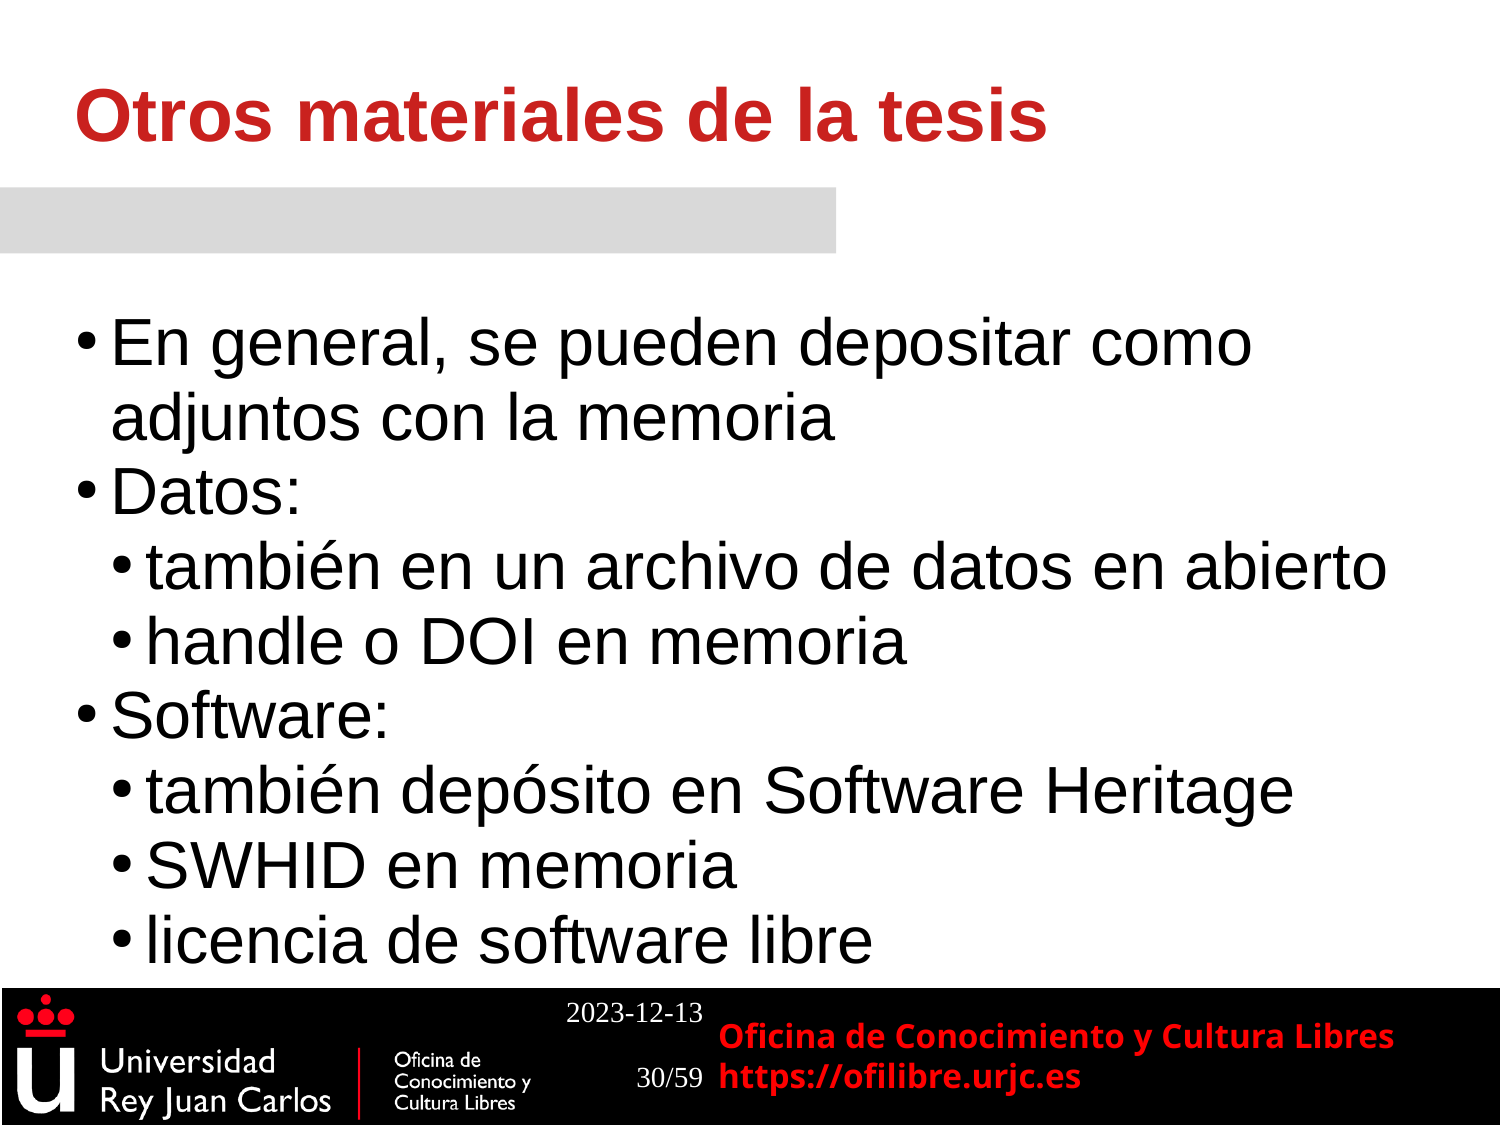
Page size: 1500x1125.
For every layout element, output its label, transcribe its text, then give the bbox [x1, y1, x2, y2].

text_box En general, se pueden depositar como adjuntos con la memoria Datos: también en un archivo de datos en abierto handle o DOI en memoria Software: también depósito en Software Heritage SWHID en memoria licencia de software libre [60, 297, 1463, 986]
text_box Otros materiales de la tesis [60, 66, 1201, 249]
picture [17, 994, 531, 1120]
title [75, 7, 1425, 196]
